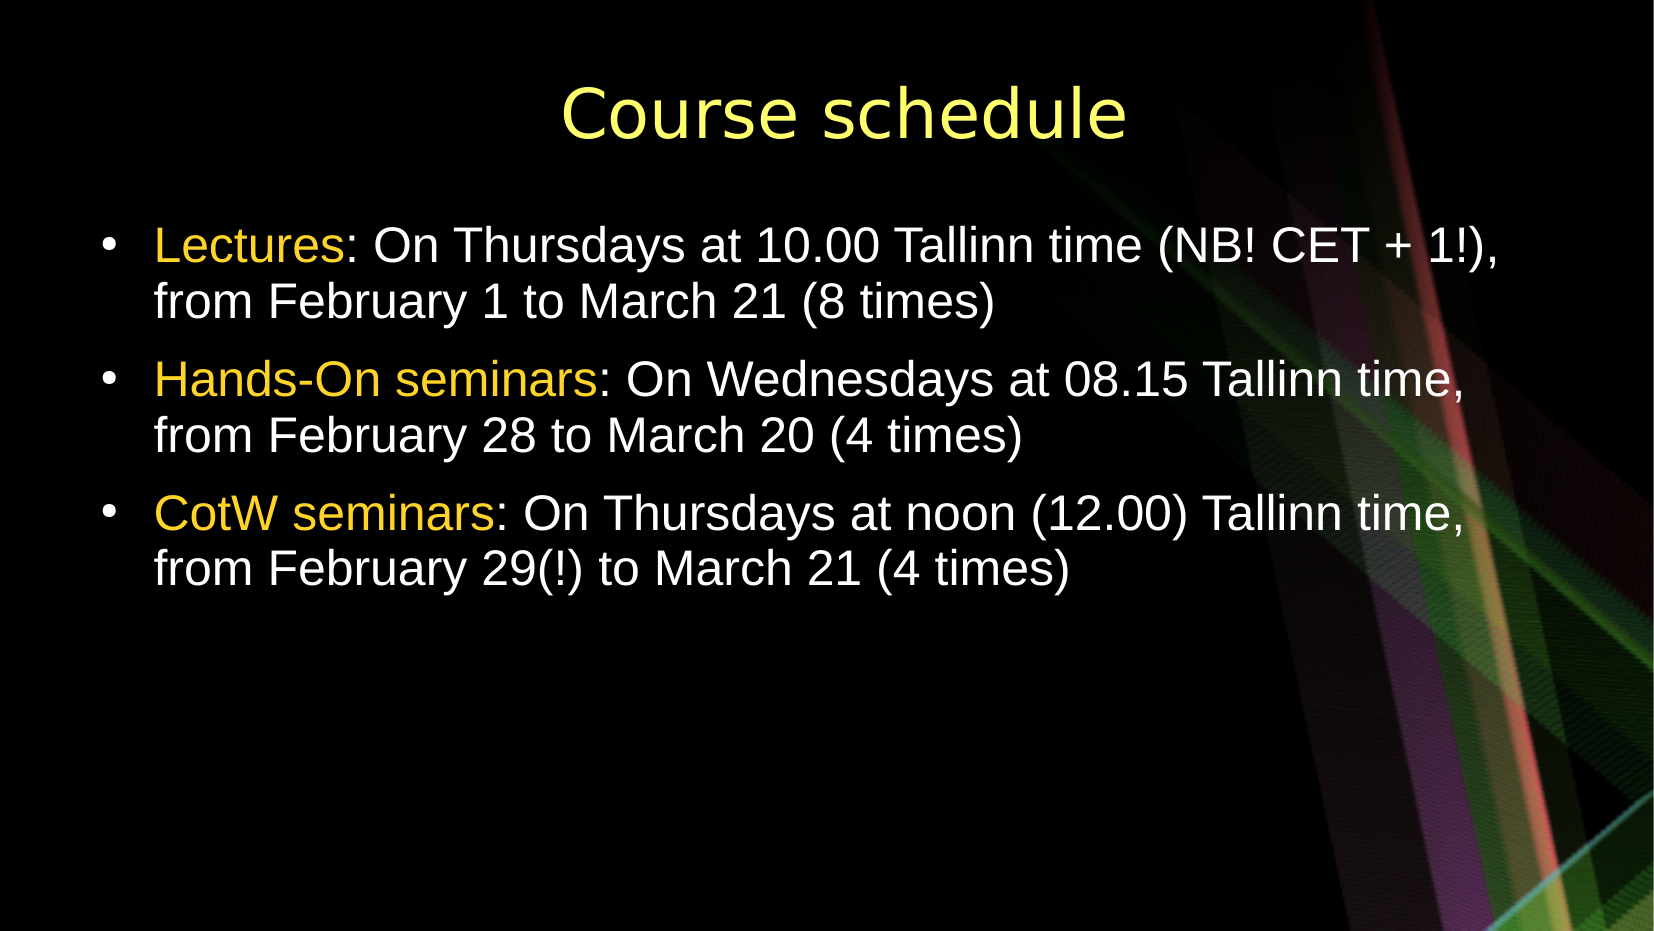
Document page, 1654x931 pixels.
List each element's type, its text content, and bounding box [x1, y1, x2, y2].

title Course schedule [82, 37, 1607, 193]
picture [0, 0, 1654, 931]
list Lectures: On Thursdays at 10.00 Tallinn time (NB! CET + 1!), from February 1 to March 21 (8 times) Hands-On seminars: On Wednesdays at 08.15 Tallinn time, from February 28 to March 20 (4 times) CotW seminars: On Thursdays at noon (12.00) Tallinn time, from February 29(!) to March 21 (4 times) [82, 217, 1607, 898]
